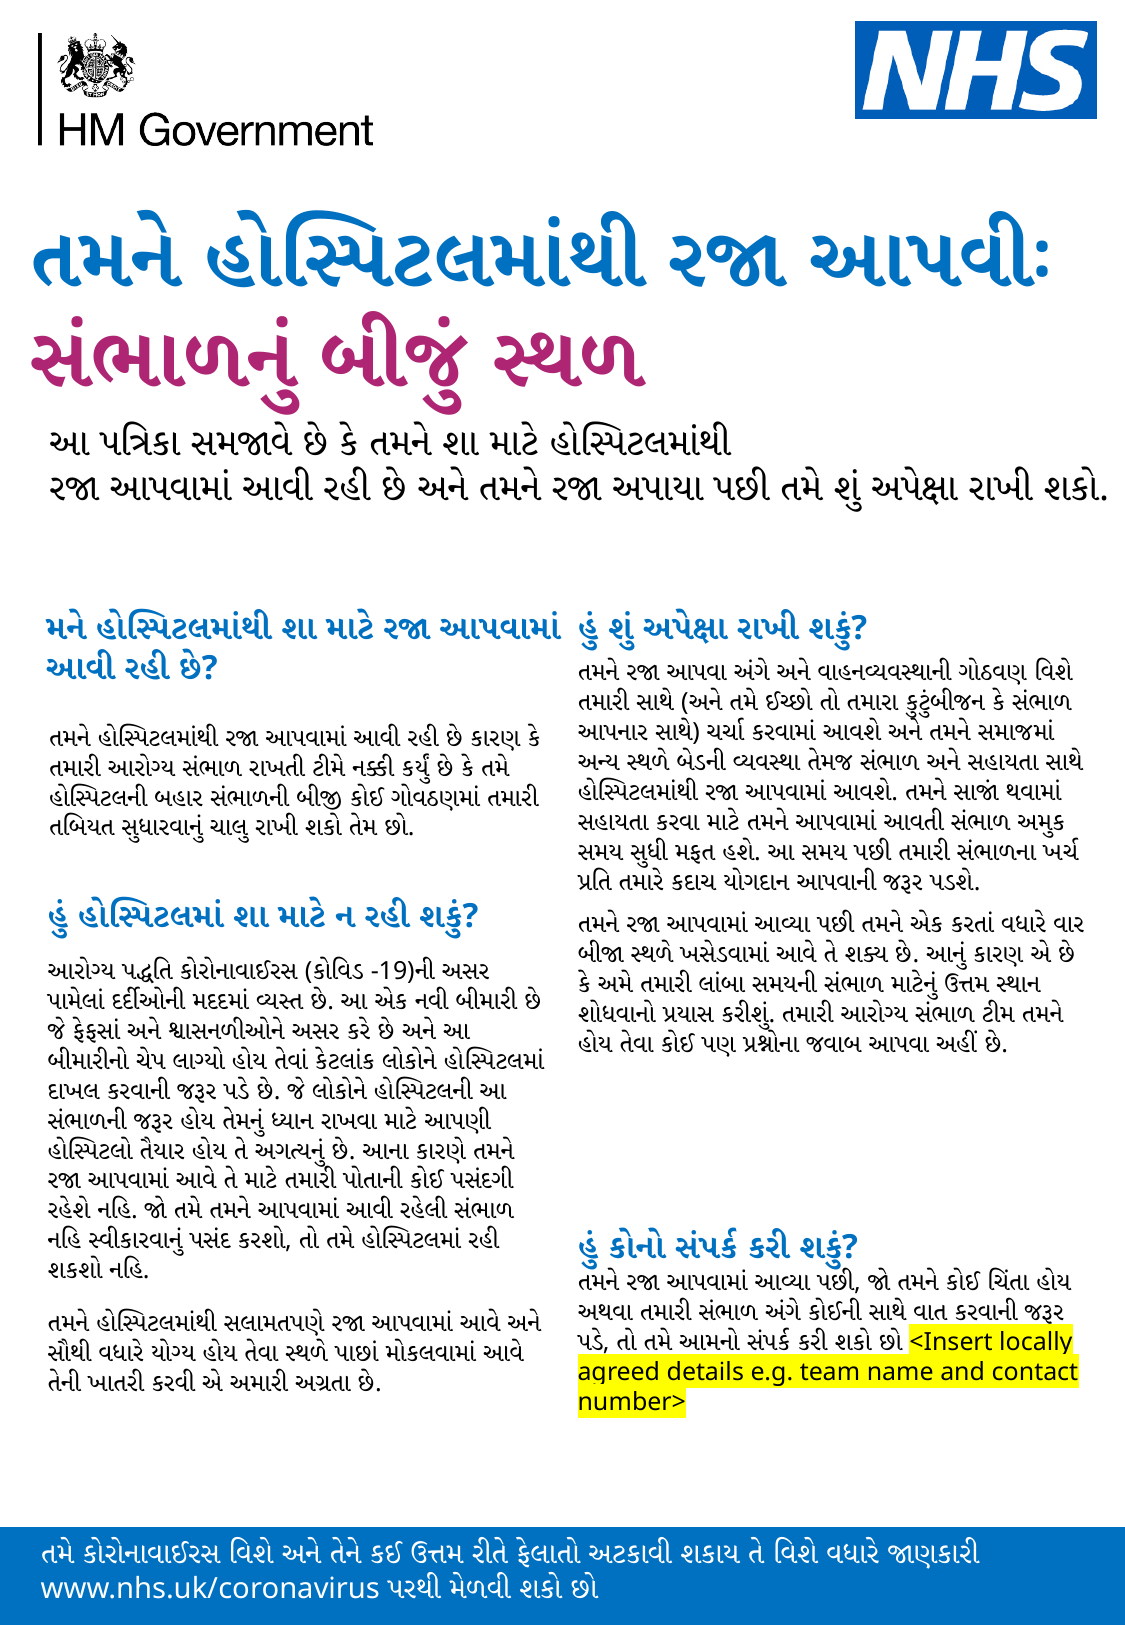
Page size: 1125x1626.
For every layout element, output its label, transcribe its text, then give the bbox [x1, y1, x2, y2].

text_box હું શું અપેક્ષા રાખી શકું? તમને રજા આપવા અંગે અને વાહનવ્યવસ્થાની ગોઠવણ વિશે તમારી સાથે (અને તમે ઈચ્છો તો તમારા કુટુંબીજન કે સંભાળ આપનાર સાથે) ચર્ચા કરવામાં આવશે અને તમને સમાજમાં અન્ય સ્થળે બેડની વ્યવસ્થા તેમજ સંભાળ અને સહાયતા સાથે હોસ્પિટલમાંથી રજા આપવામાં આવશે. તમને સાજાં થવામાં સહાયતા કરવા માટે તમને આપવામાં આવતી સંભાળ અમુક સમય સુધી મફત હશે. આ સમય પછી તમારી સંભાળના ખર્ચ પ્રતિ તમારે કદાચ યોગદાન આપવાની જરૂર પડશે. તમને રજા આપવામાં આવ્યા પછી તમને એક કરતાં વધારે વાર બીજા સ્થળે ખસેડવામાં આવે તે શક્ય છે. આનું કારણ એ છે કે અમે તમારી લાંબા સમયની સંભાળ માટેનું ઉત્તમ સ્થાન શોધવાનો પ્રયાસ કરીશું. તમારી આરોગ્ય સંભાળ ટીમ તમને હોય તેવા કોઈ પણ પ્રશ્નોના જવાબ આપવા અહીં છે. [562, 598, 1110, 1222]
text_box તમને હોસ્પિટલમાંથી રજા આપવીઃ સંભાળનું બીજું સ્થળ [14, 195, 1125, 413]
text_box મને હોસ્પિટલમાંથી શા માટે રજા આપવામાં આવી રહી છે? [30, 598, 578, 695]
text_box આ પત્રિકા સમજાવે છે કે તમને શા માટે હોસ્પિટલમાંથી રજા આપવામાં આવી રહી છે અને તમને રજા અપાયા પછી તમે શું અપેક્ષા રાખી શકો. [33, 409, 1125, 562]
text_box હું કોનો સંપર્ક કરી શકું? તમને રજા આપવામાં આવ્યા પછી, જો તમને કોઈ ચિંતા હોય અથવા તમારી સંભાળ અંગે કોઈની સાથે વાત કરવાની જરૂર પડે, તો તમે આમનો સંપર્ક કરી શકો છો <Insert locally agreed details e.g. team name and contact number> [562, 1218, 1109, 1423]
text_box આરોગ્ય પદ્ધતિ કોરોનાવાઈરસ (કોવિડ -19)ની અસર પામેલાં દર્દીઓની મદદમાં વ્યસ્ત છે. આ એક નવી બીમારી છે જે ફેફસાં અને શ્વાસનળીઓને અસર કરે છે અને આ બીમારીનો ચેપ લાગ્યો હોય તેવાં કેટલાંક લોકોને હોસ્પિટલમાં દાખલ કરવાની જરૂર પડે છે. જે લોકોને હોસ્પિટલની આ સંભાળની જરૂર હોય તેમનું ધ્યાન રાખવા માટે આપણી હોસ્પિટલો તૈયાર હોય તે અગત્યનું છે. આના કારણે તમને રજા આપવામાં આવે તે માટે તમારી પોતાની કોઈ પસંદગી રહેશે નહિ. જો તમે તમને આપવામાં આવી રહેલી સંભાળ નહિ સ્વીકારવાનું પસંદ કરશો, તો તમે હોસ્પિટલમાં રહી શકશો નહિ. તમને હોસ્પિટલમાંથી સલામતપણે રજા આપવામાં આવે અને સૌથી વધારે યોગ્ય હોય તેવા સ્થળે પાછાં મોકલવામાં આવે તેની ખાતરી કરવી એ અમારી અગ્રતા છે. [32, 947, 564, 1404]
text_box તમને હોસ્પિટલમાંથી રજા આપવામાં આવી રહી છે કારણ કે તમારી આરોગ્ય સંભાળ રાખતી ટીમે નક્કી કર્યું છે કે તમે હોસ્પિટલની બહાર સંભાળની બીજી કોઈ ગોવઠણમાં તમારી તબિયત સુધારવાનું ચાલુ રાખી શકો તેમ છો. [34, 714, 563, 849]
text_box હું હોસ્પિટલમાં શા માટે ન રહી શકું? [32, 887, 579, 972]
